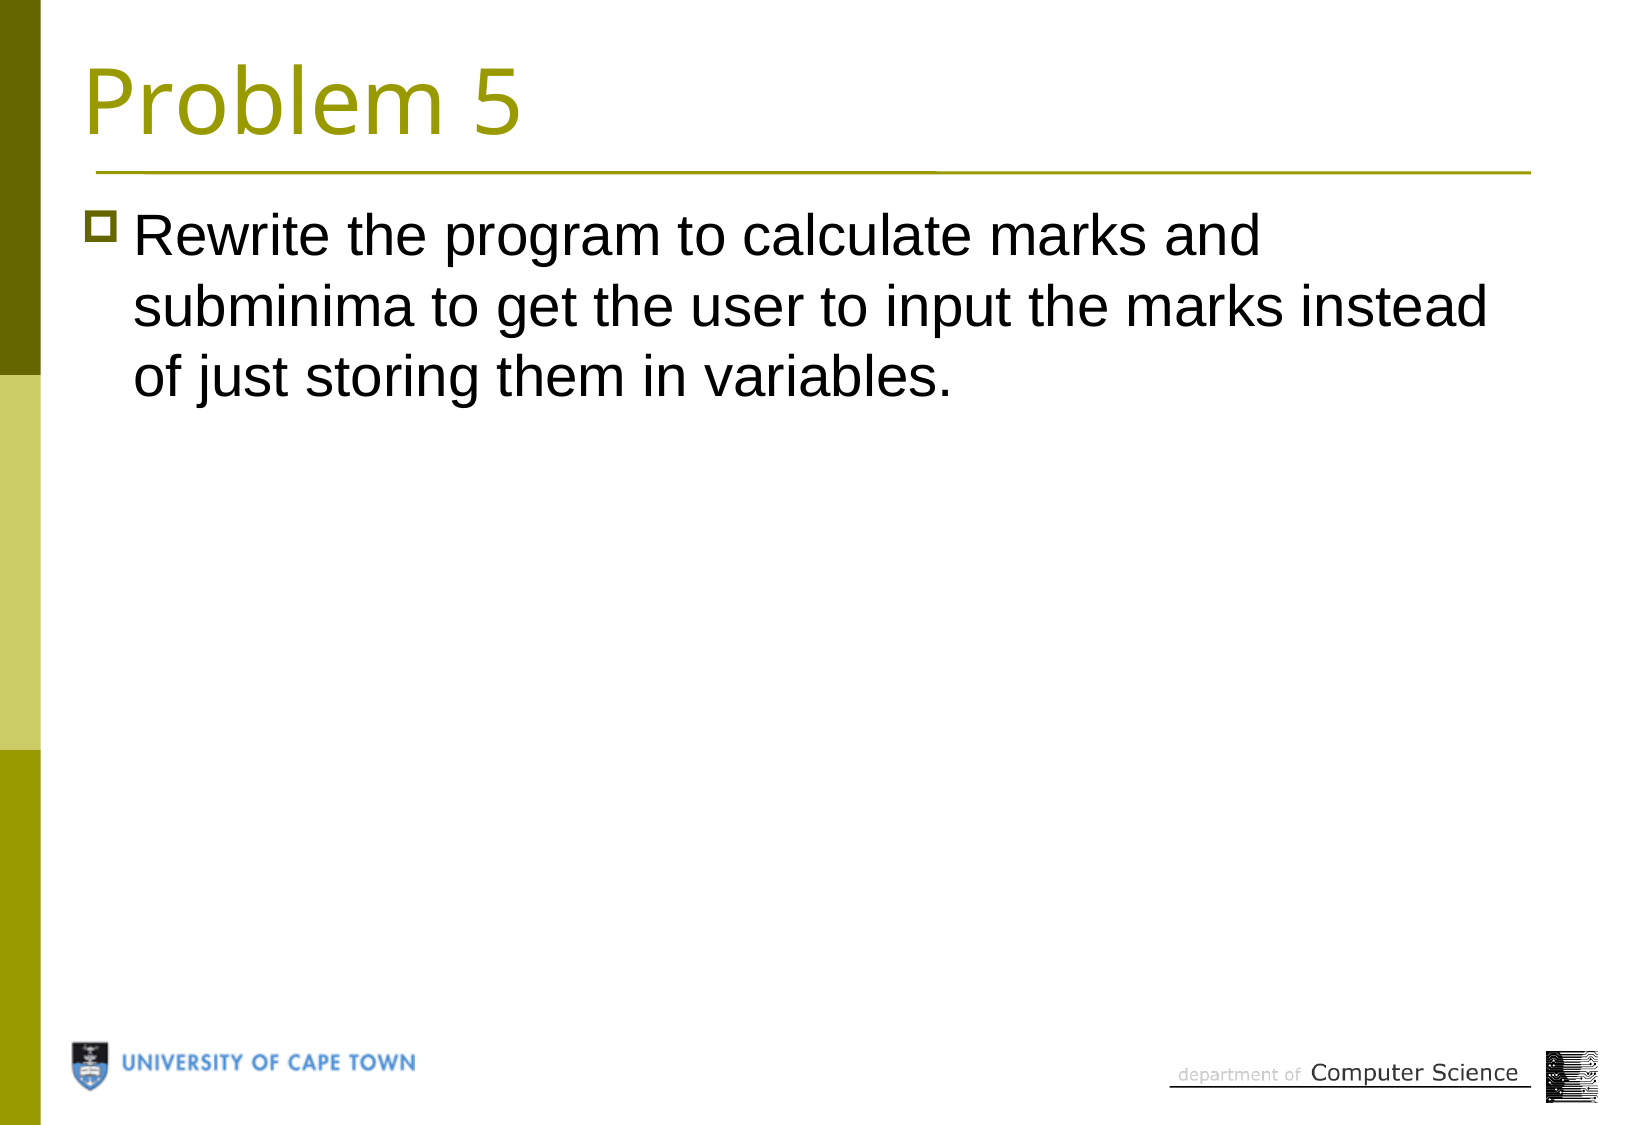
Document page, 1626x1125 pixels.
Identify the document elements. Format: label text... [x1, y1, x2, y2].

picture [61, 1024, 415, 1103]
title Problem 5 [81, 52, 1543, 164]
picture [1546, 1051, 1598, 1103]
picture [1169, 1043, 1532, 1091]
text_box Rewrite the program to calculate marks and subminima to get the user to input the marks instead of just storing them in variables. [81, 196, 1543, 990]
